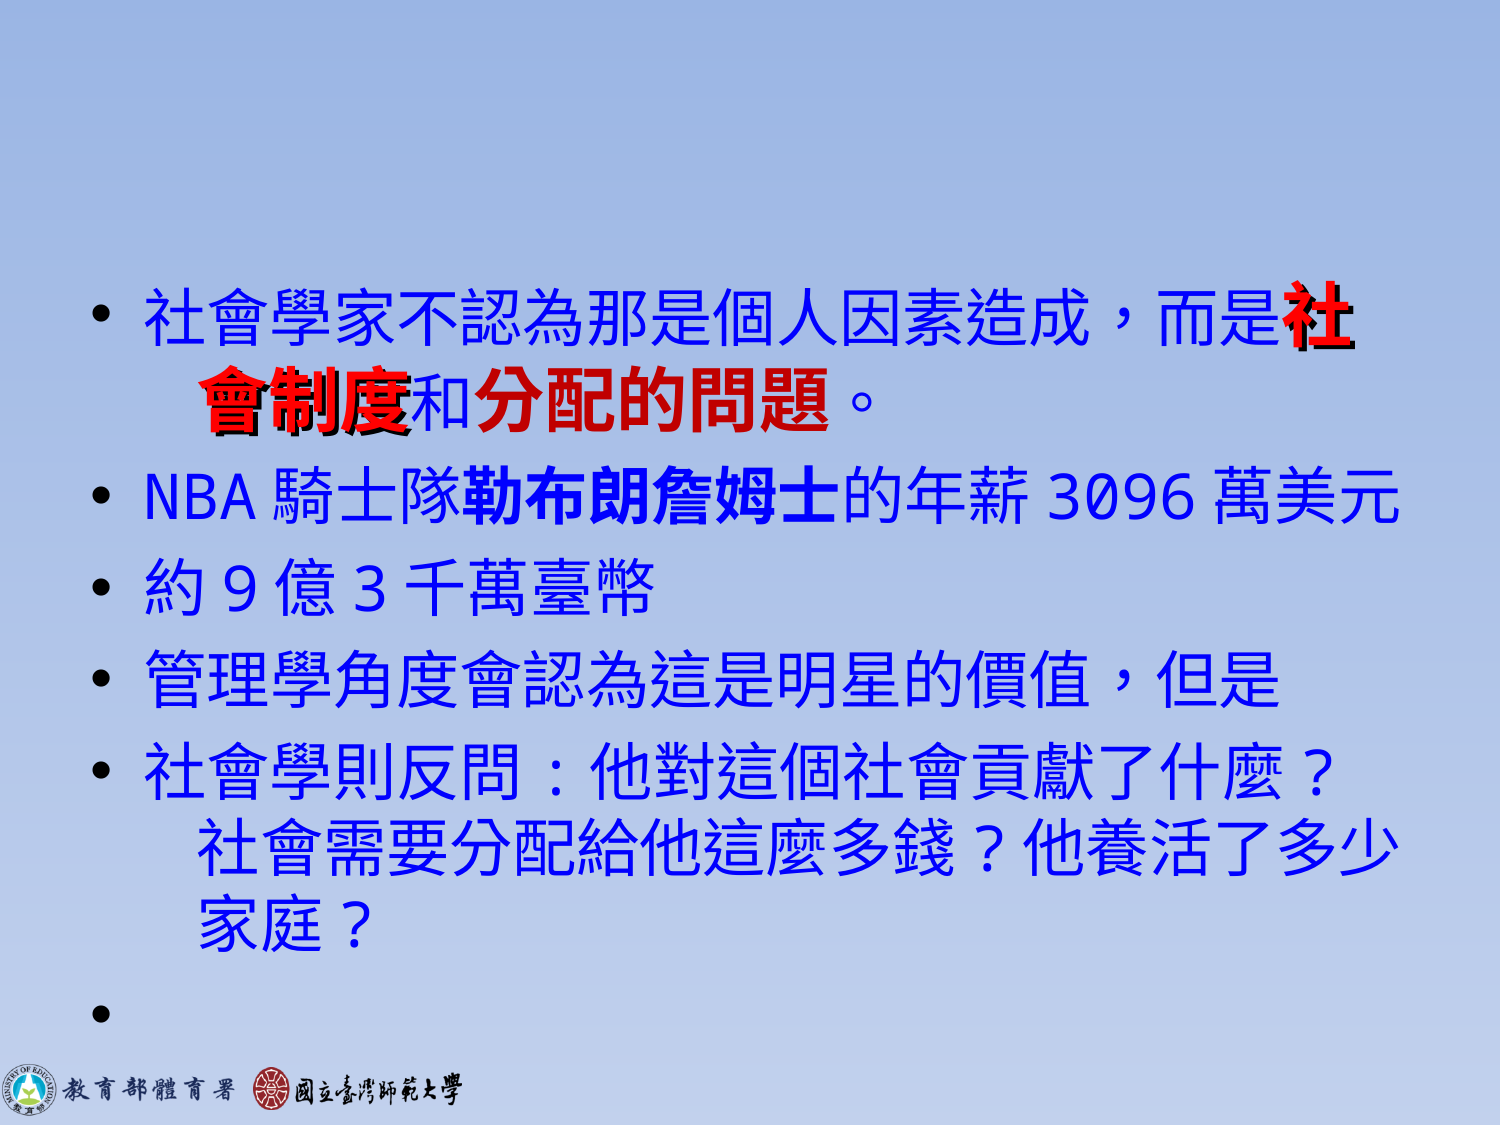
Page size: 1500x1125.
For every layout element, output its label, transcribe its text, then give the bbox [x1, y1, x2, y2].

list 社會學家不認為那是個人因素造成，而是社會制度和分配的問題。 NBA騎士隊勒布朗詹姆士的年薪3096萬美元 約9億3千萬臺幣 管理學角度會認為這是明星的價值，但是 社會學則反問:他對這個社會貢獻了什麼?社會需要分配給他這麼多錢?他養活了多少家庭? [75, 262, 1426, 1005]
